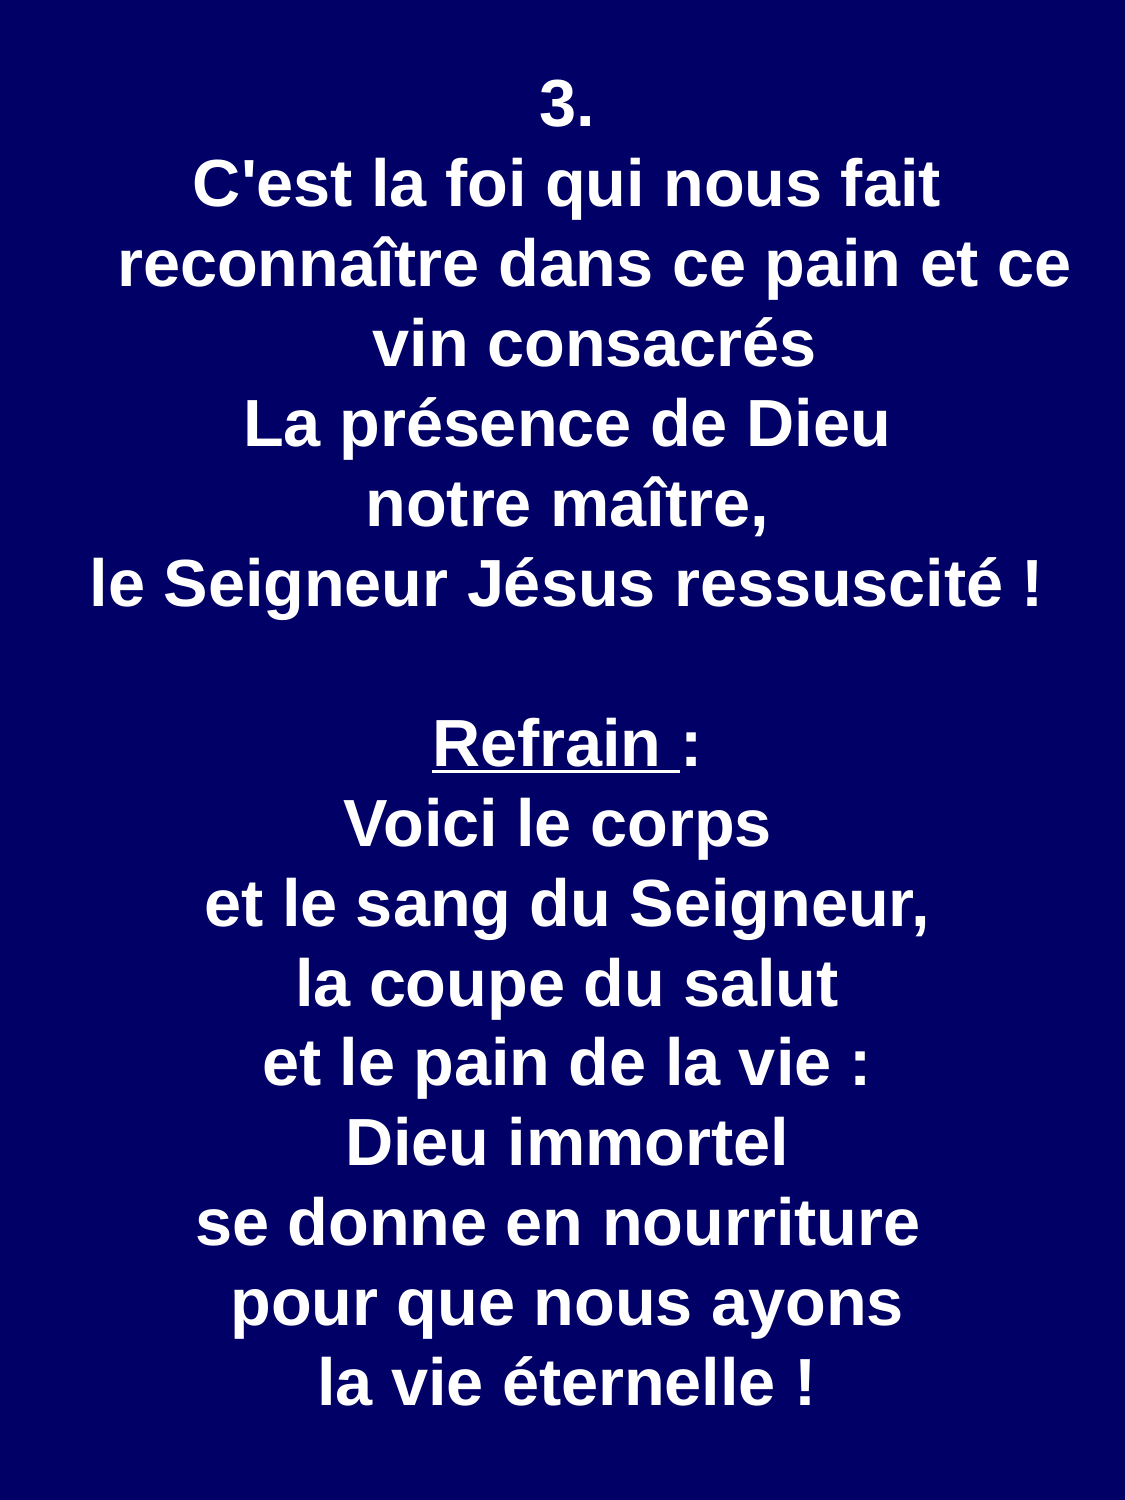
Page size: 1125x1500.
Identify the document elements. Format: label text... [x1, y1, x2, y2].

text_box 3. C'est la foi qui nous fait reconnaître dans ce pain et ce vin consacrés La présence de Dieu notre maître, le Seigneur Jésus ressuscité ! Refrain : Voici le corps et le sang du Seigneur, la coupe du salut et le pain de la vie : Dieu immortel se donne en nourriture pour que nous ayons la vie éternelle ! [35, 52, 1099, 1427]
